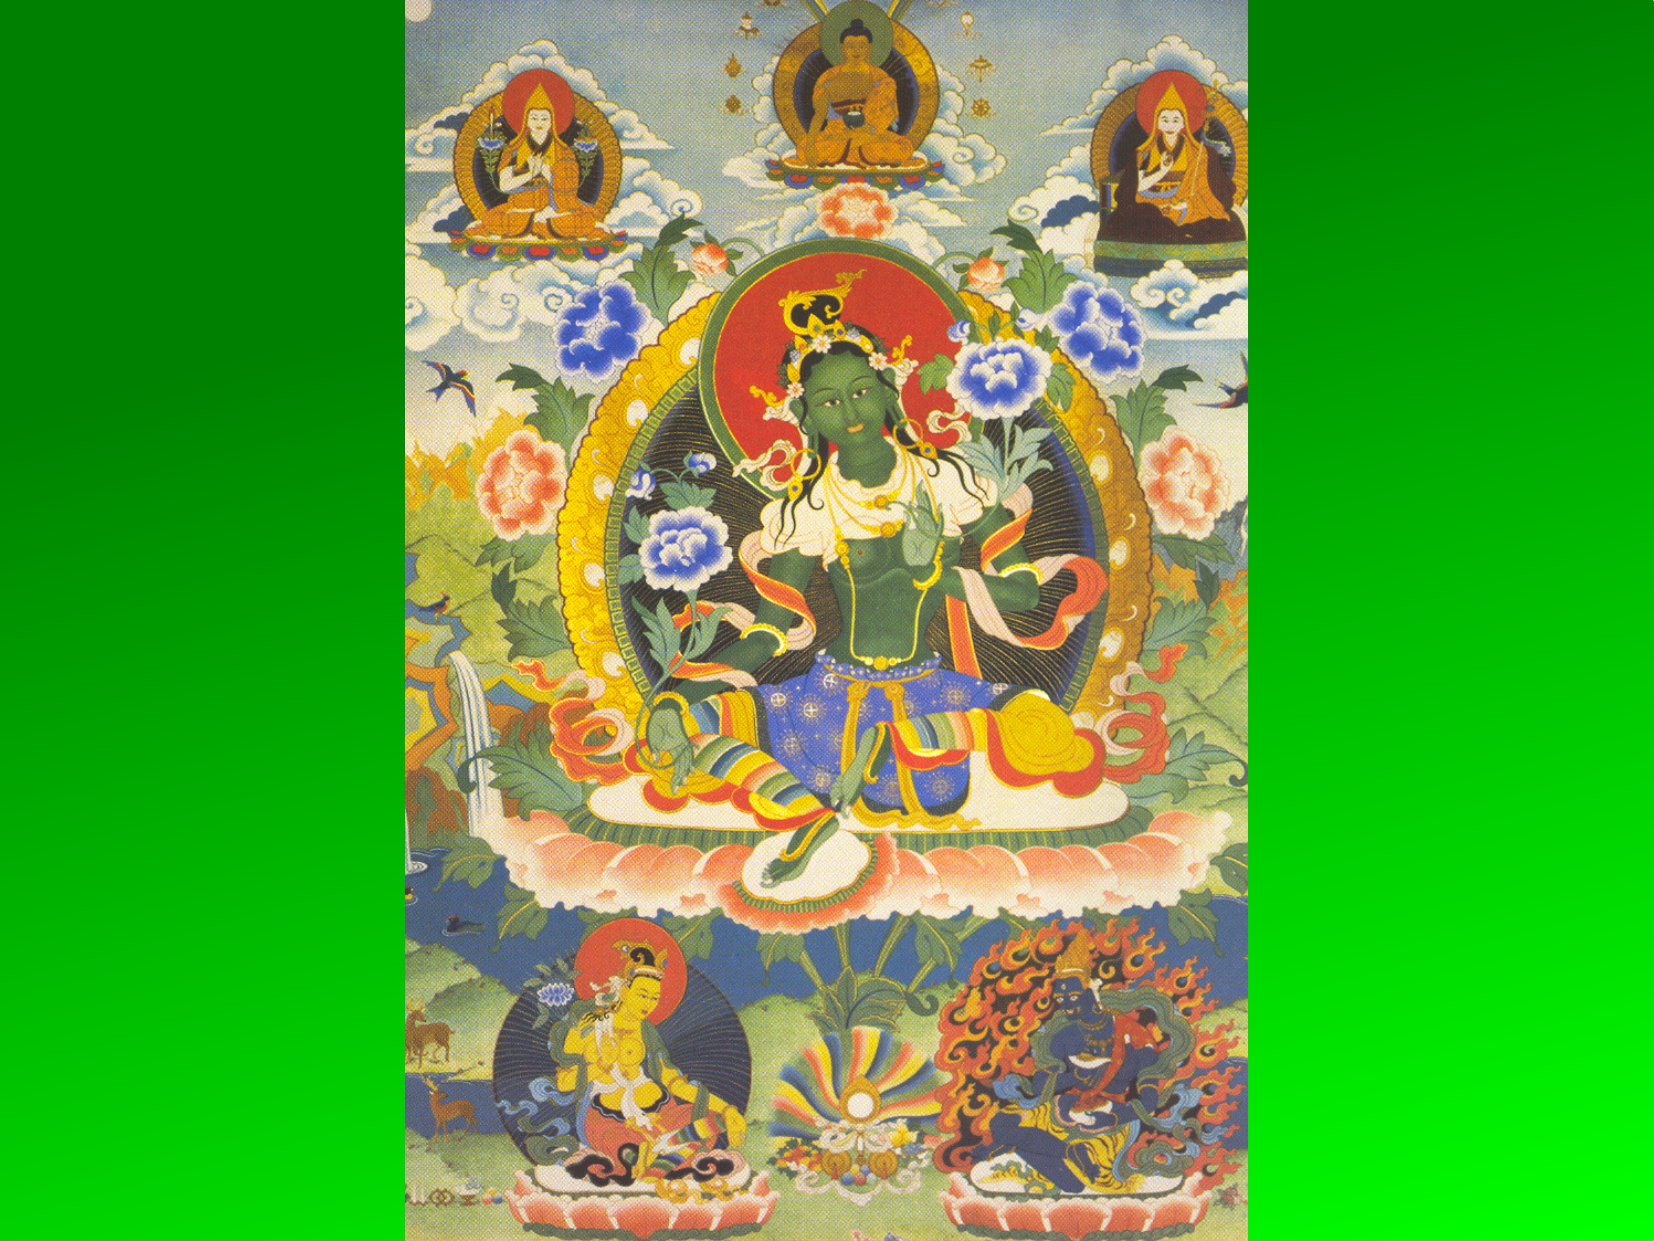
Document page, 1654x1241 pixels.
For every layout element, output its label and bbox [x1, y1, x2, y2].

picture [405, 0, 1248, 1241]
